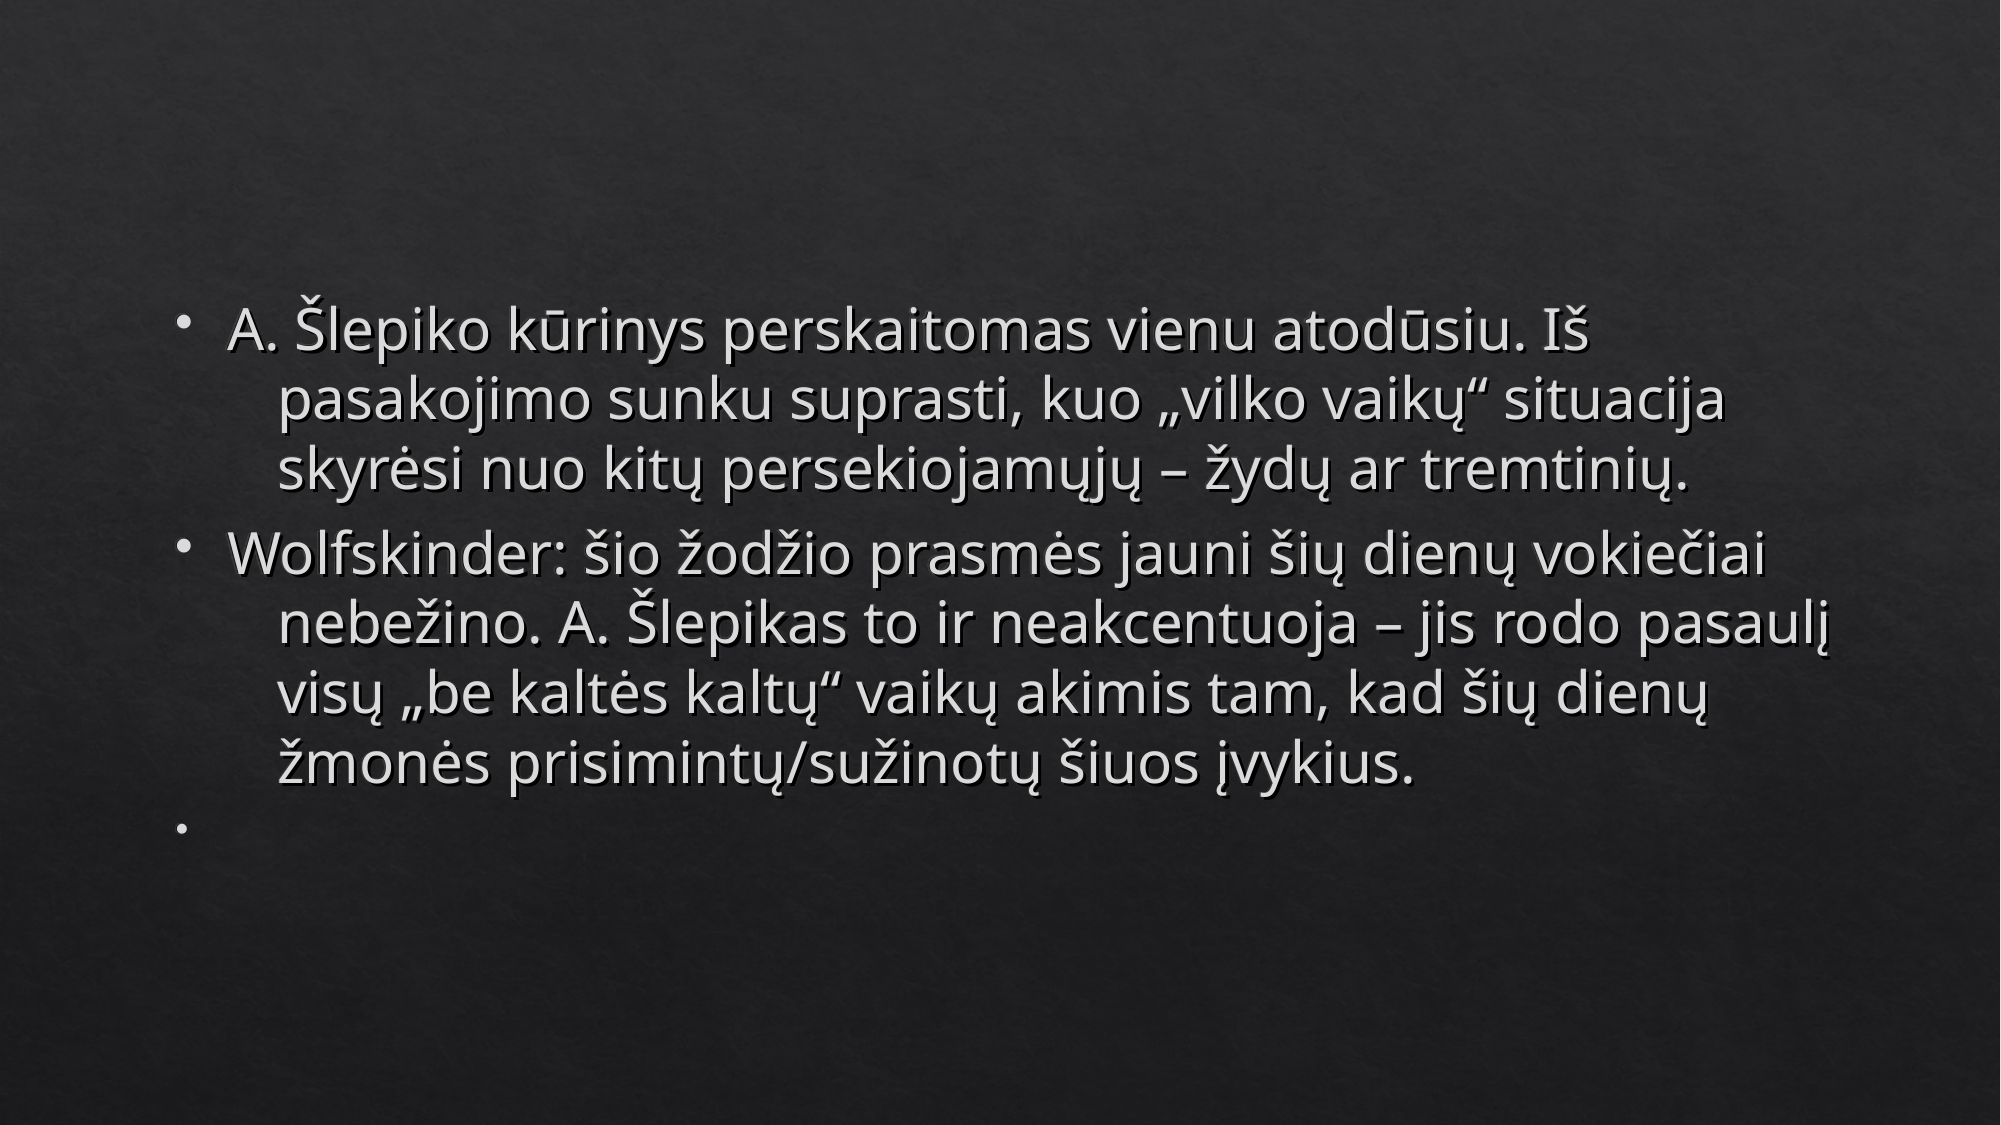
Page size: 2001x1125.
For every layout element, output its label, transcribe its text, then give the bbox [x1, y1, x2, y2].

list A. Šle­piko kūrinys perskaitomas vienu atodūsiu. Iš pasakojimo sunku suprasti, kuo „vilko vaikų“ situacija skyrėsi nuo kitų persekiojamųjų –­ žydų ar tremtinių. Wolfskinder: šio žodžio prasmės jauni šių dienų vokiečiai nebežino. A. Šlepikas to ir neakcentuoja –­ jis rodo pasaulį visų „be kaltės kaltų“ vaikų akimis tam, kad šių dienų žmonės prisimintų/sužinotų šiuos įvykius. [149, 284, 1849, 950]
